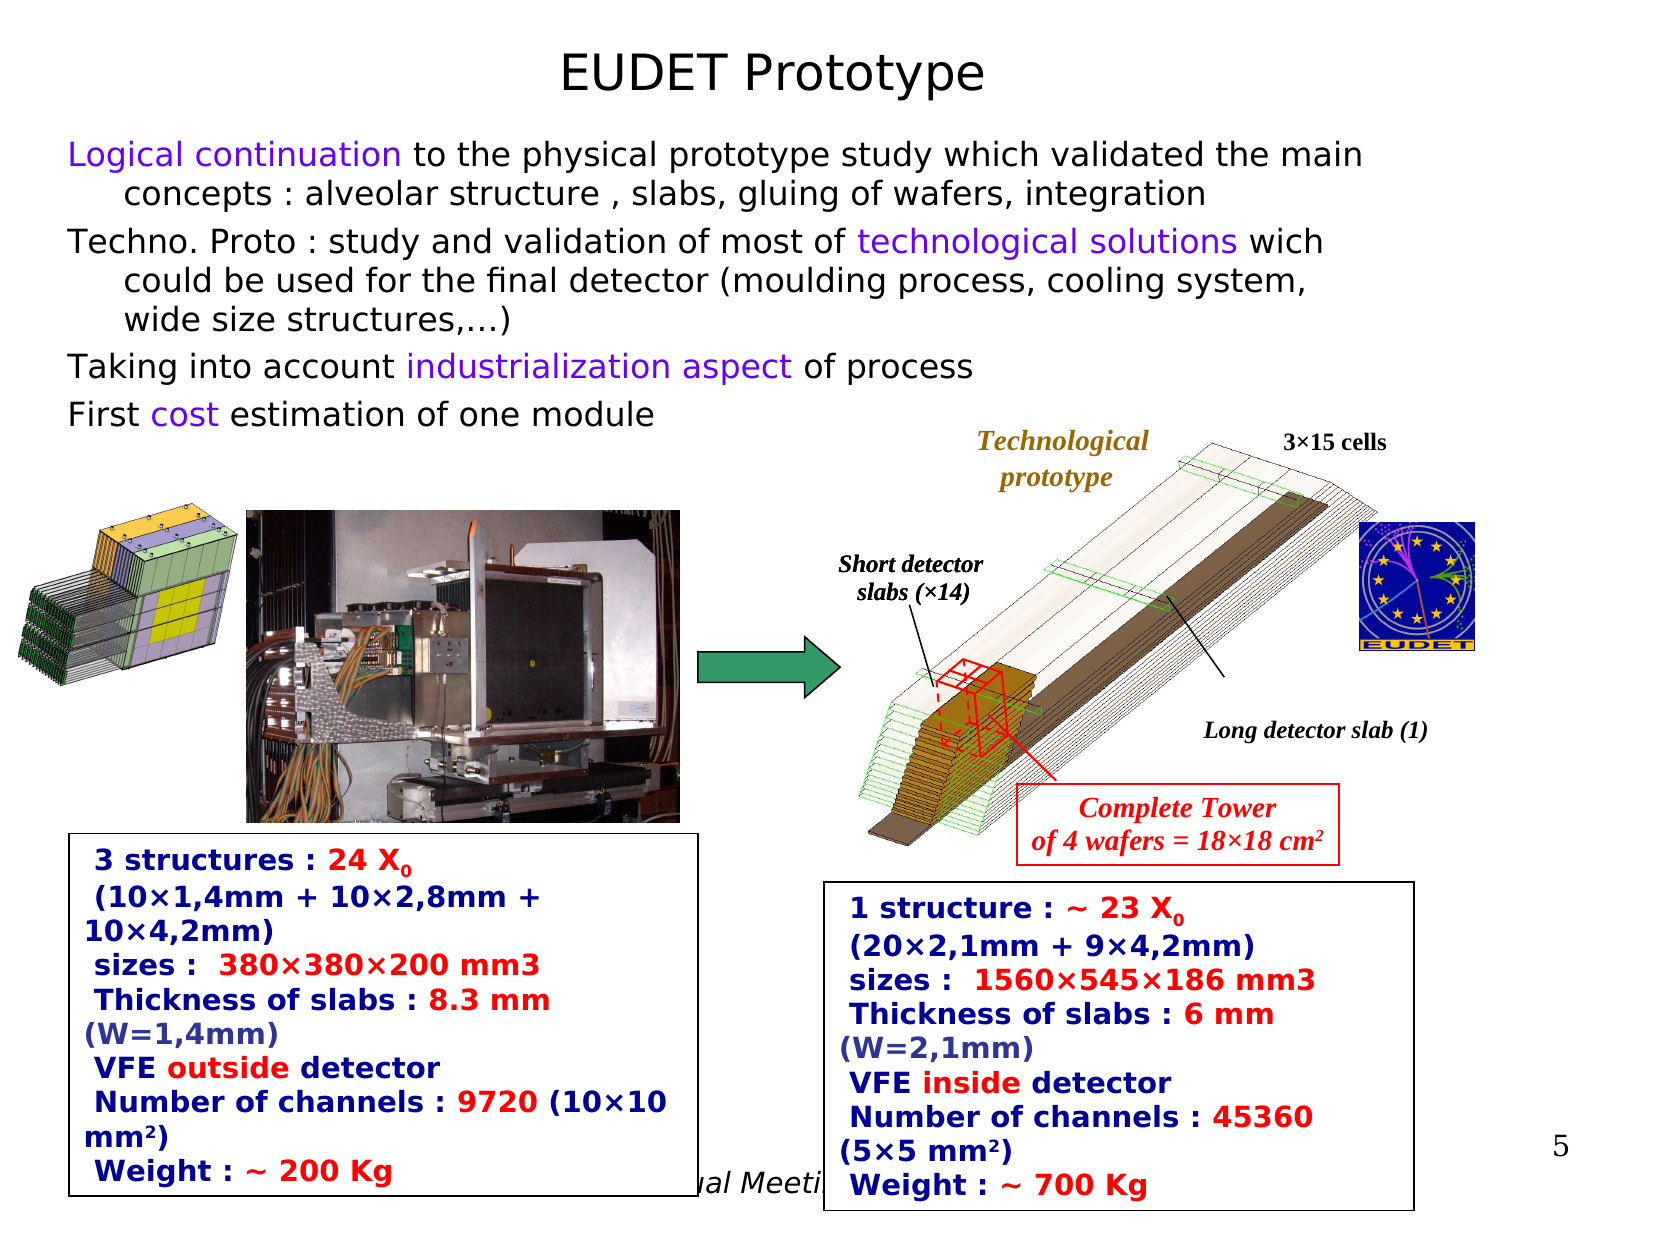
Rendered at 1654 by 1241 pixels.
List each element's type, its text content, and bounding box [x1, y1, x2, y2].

text_box Technological prototype [925, 416, 1201, 502]
text_box 3 structures : 24 X0 (10×1,4mm + 10×2,8mm + 10×4,2mm)‏ sizes : 380×380×200 mm3 Thickness of slabs : 8.3 mm (W=1,4mm)‏ VFE outside detector Number of channels : 9720 (10×10 mm2)‏ Weight : ~ 200 Kg [68, 833, 699, 1196]
text_box Complete Tower of 4 wafers = 18×18 cm2 [1016, 784, 1339, 865]
text_box Long detector slab (1)‏ [1188, 708, 1445, 752]
picture [18, 501, 680, 823]
text_box 3×15 cells [1268, 420, 1403, 465]
text_box Logical continuation to the physical prototype study which validated the main concepts : alveolar structure , slabs, gluing of wafers, integration Techno. Proto : study and validation of most of technological solutions wich could be used for the final detector (moulding process, cooling system, wide size structures,…)‏ Taking into account industrialization aspect of process First cost estimation of one module [52, 127, 1403, 231]
text_box EUDET Prototype [544, 36, 994, 110]
text_box 1 structure : ~ 23 X0 (20×2,1mm + 9×4,2mm)‏ sizes : 1560×545×186 mm3 Thickness of slabs : 6 mm (W=2,1mm)‏ VFE inside detector Number of channels : 45360 (5×5 mm2)‏ Weight : ~ 700 Kg [824, 882, 1414, 1211]
picture [805, 399, 1475, 865]
text_box Short detector slabs (×14)‏ [823, 542, 1005, 614]
text_box [697, 636, 841, 698]
